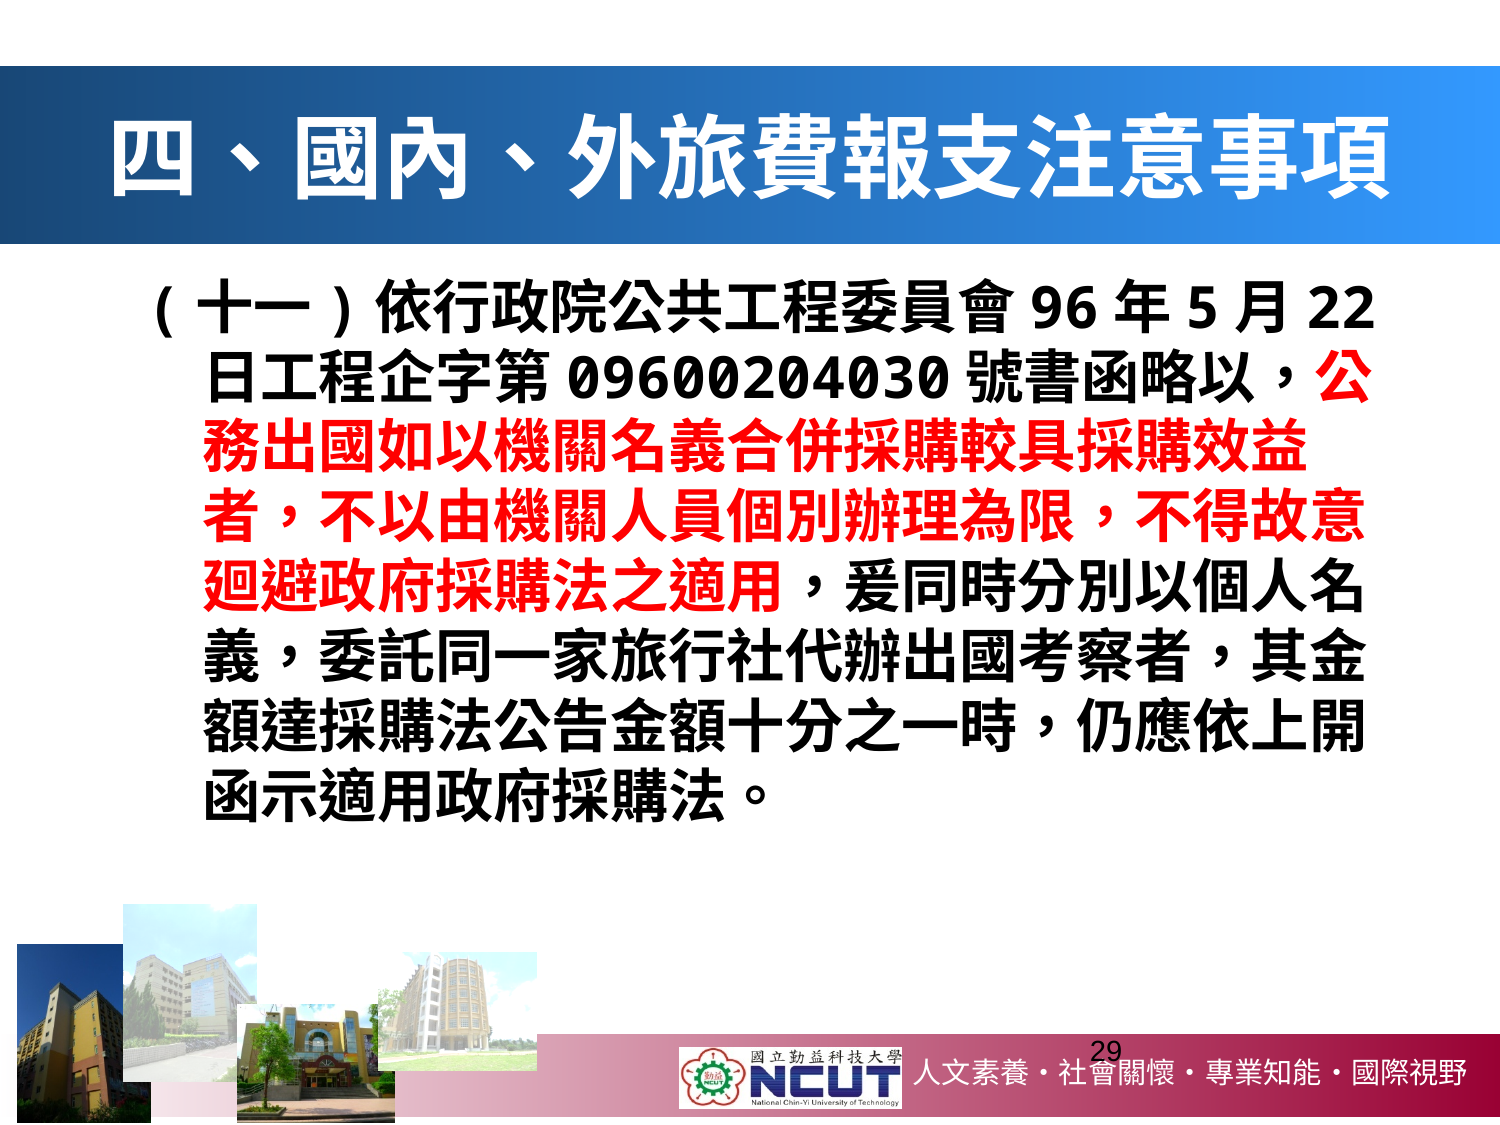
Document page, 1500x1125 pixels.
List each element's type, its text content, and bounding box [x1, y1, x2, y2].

list (十一)依行政院公共工程委員會96年5月22日工程企字第09600204030號書函略以，公務出國如以機關名義合併採購較具採購效益者，不以由機關人員個別辦理為限，不得故意廻避政府採購法之適用，爰同時分別以個人名義，委託同一家旅行社代辦出國考察者，其金額達採購法公告金額十分之一時，仍應依上開函示適用政府採購法。 [75, 262, 1426, 1005]
title 四、國內、外旅費報支注意事項 [0, 66, 1500, 244]
text_box [1074, 1024, 1426, 1103]
